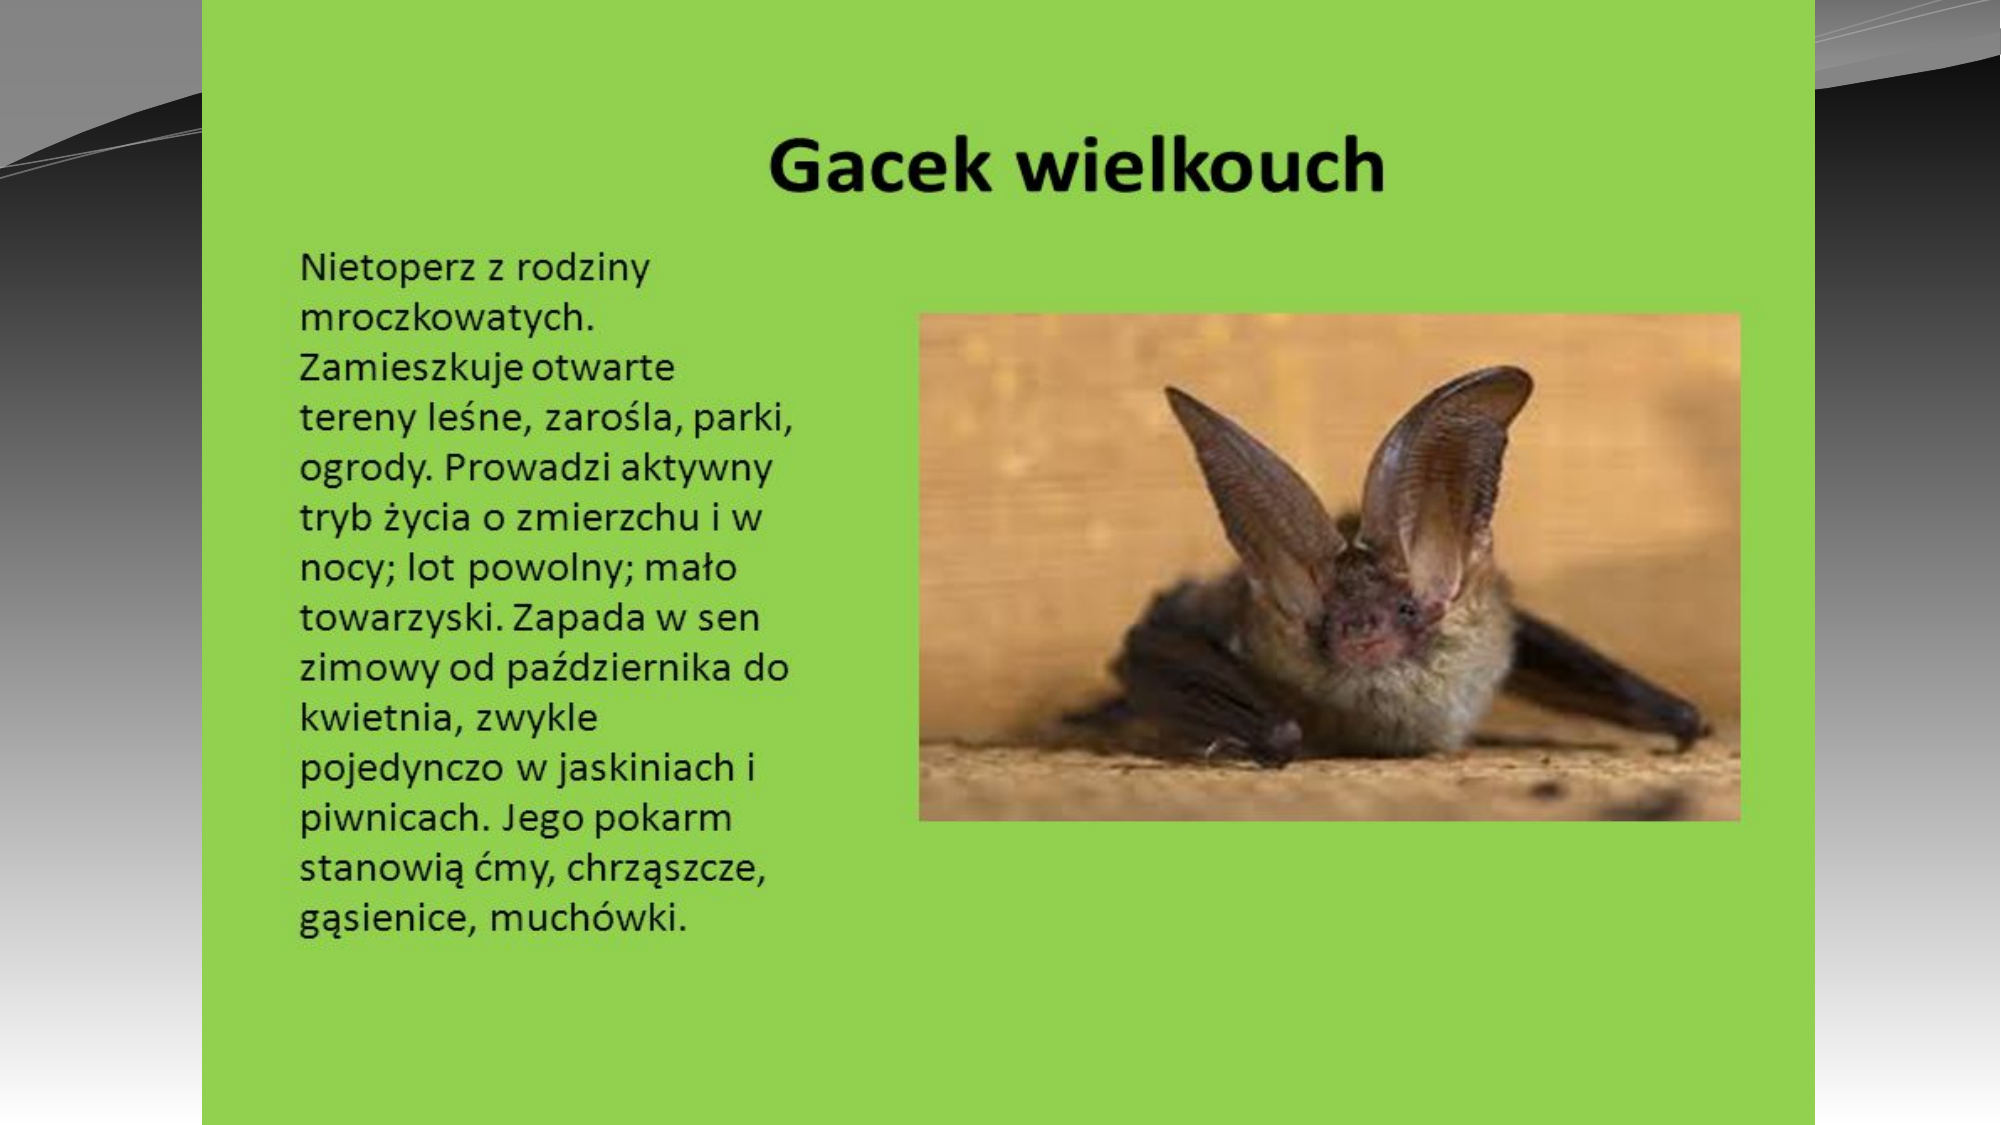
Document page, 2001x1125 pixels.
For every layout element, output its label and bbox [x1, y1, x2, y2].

picture [202, 0, 1815, 1125]
